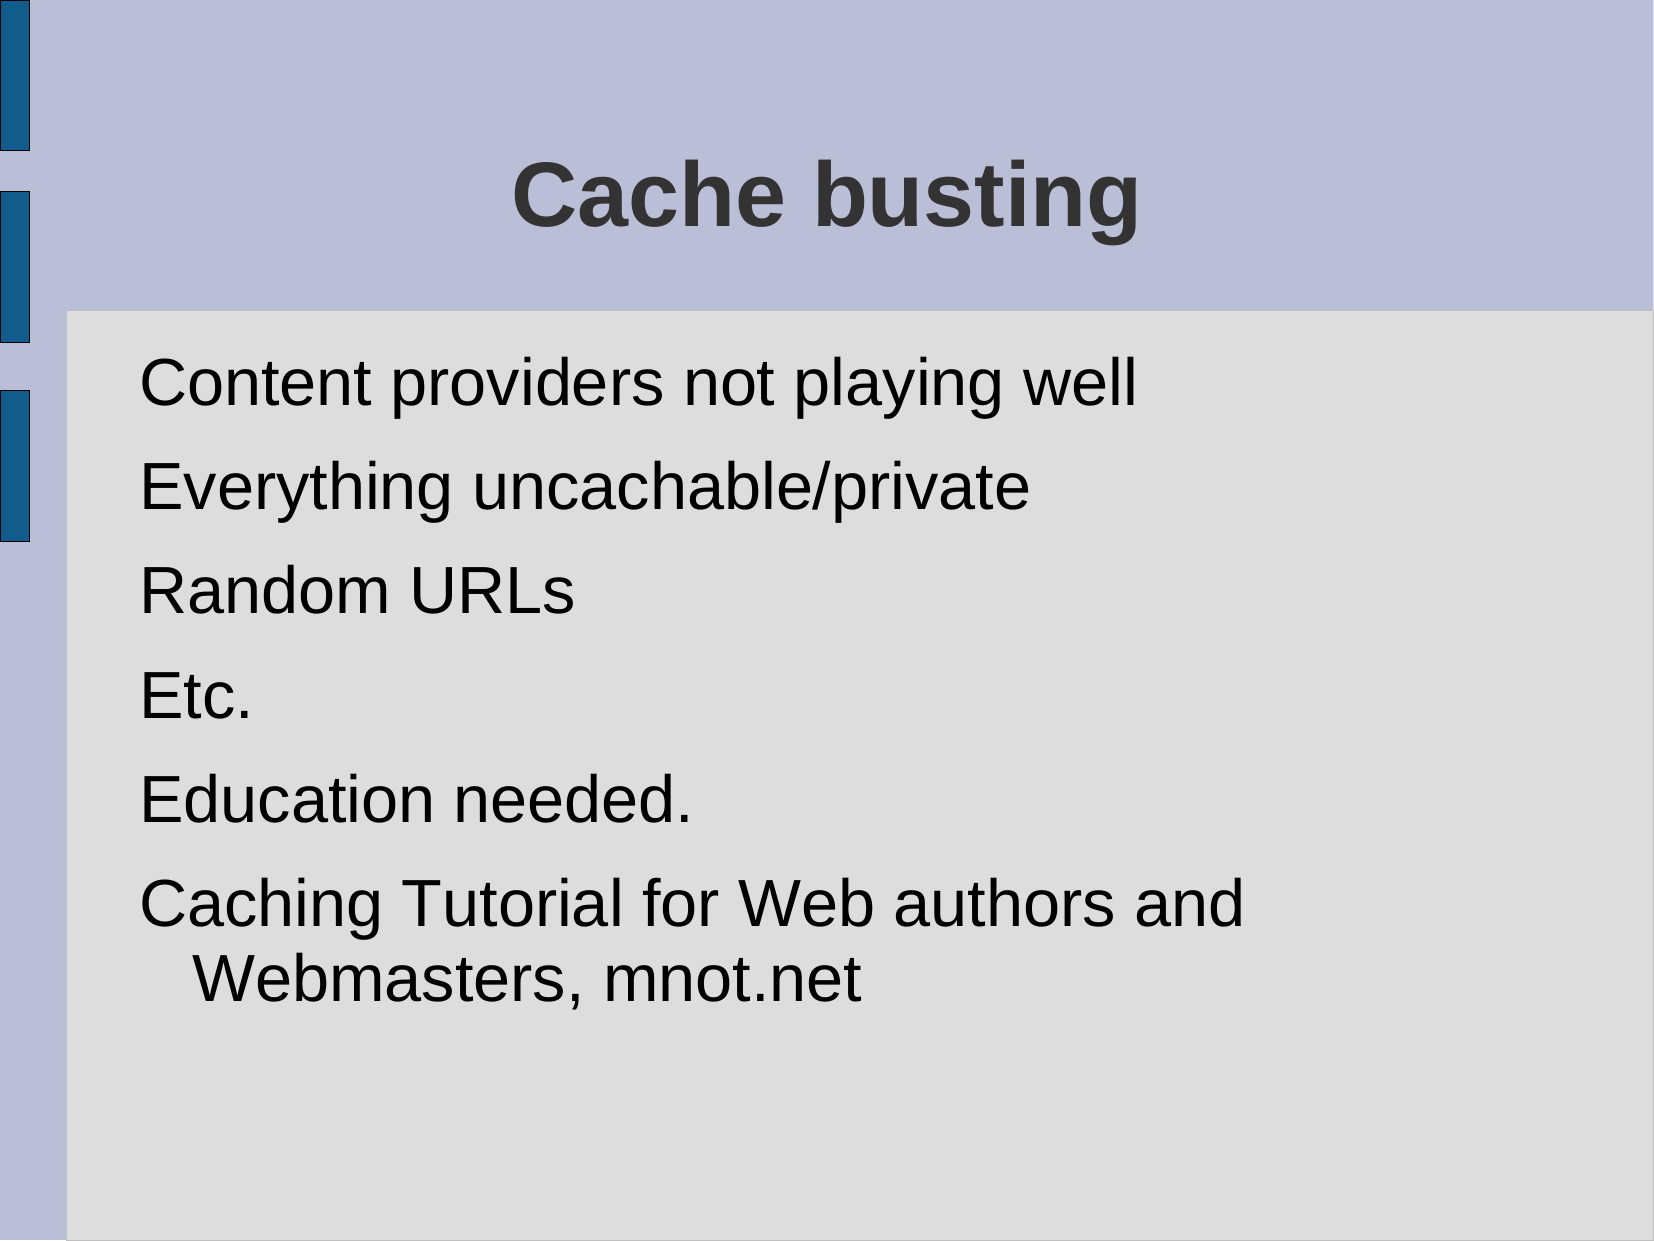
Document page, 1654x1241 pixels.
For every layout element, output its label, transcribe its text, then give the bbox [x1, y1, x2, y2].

title Cache busting [121, 91, 1534, 299]
list Content providers not playing well Everything uncachable/private Random URLs Etc. Education needed. Caching Tutorial for Web authors and Webmasters, mnot.net [121, 344, 1534, 1127]
